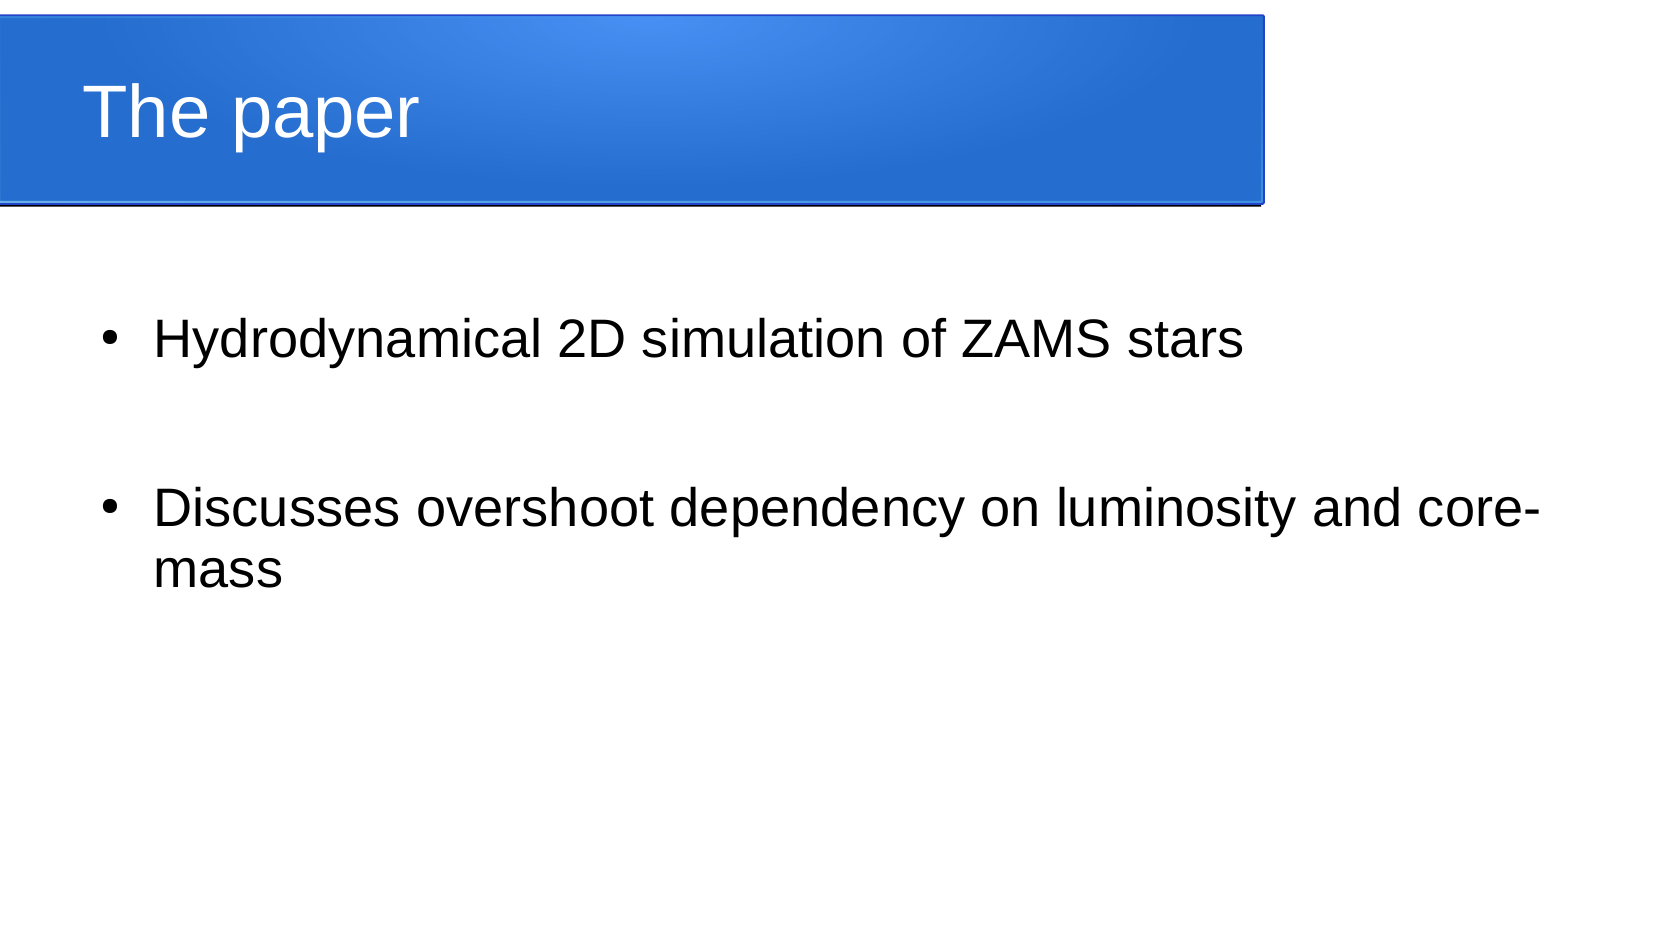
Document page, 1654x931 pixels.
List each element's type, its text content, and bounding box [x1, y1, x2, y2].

list Hydrodynamical 2D simulation of ZAMS stars Discusses overshoot dependency on luminosity and core-mass [82, 224, 1571, 764]
title The paper [82, 35, 1235, 189]
